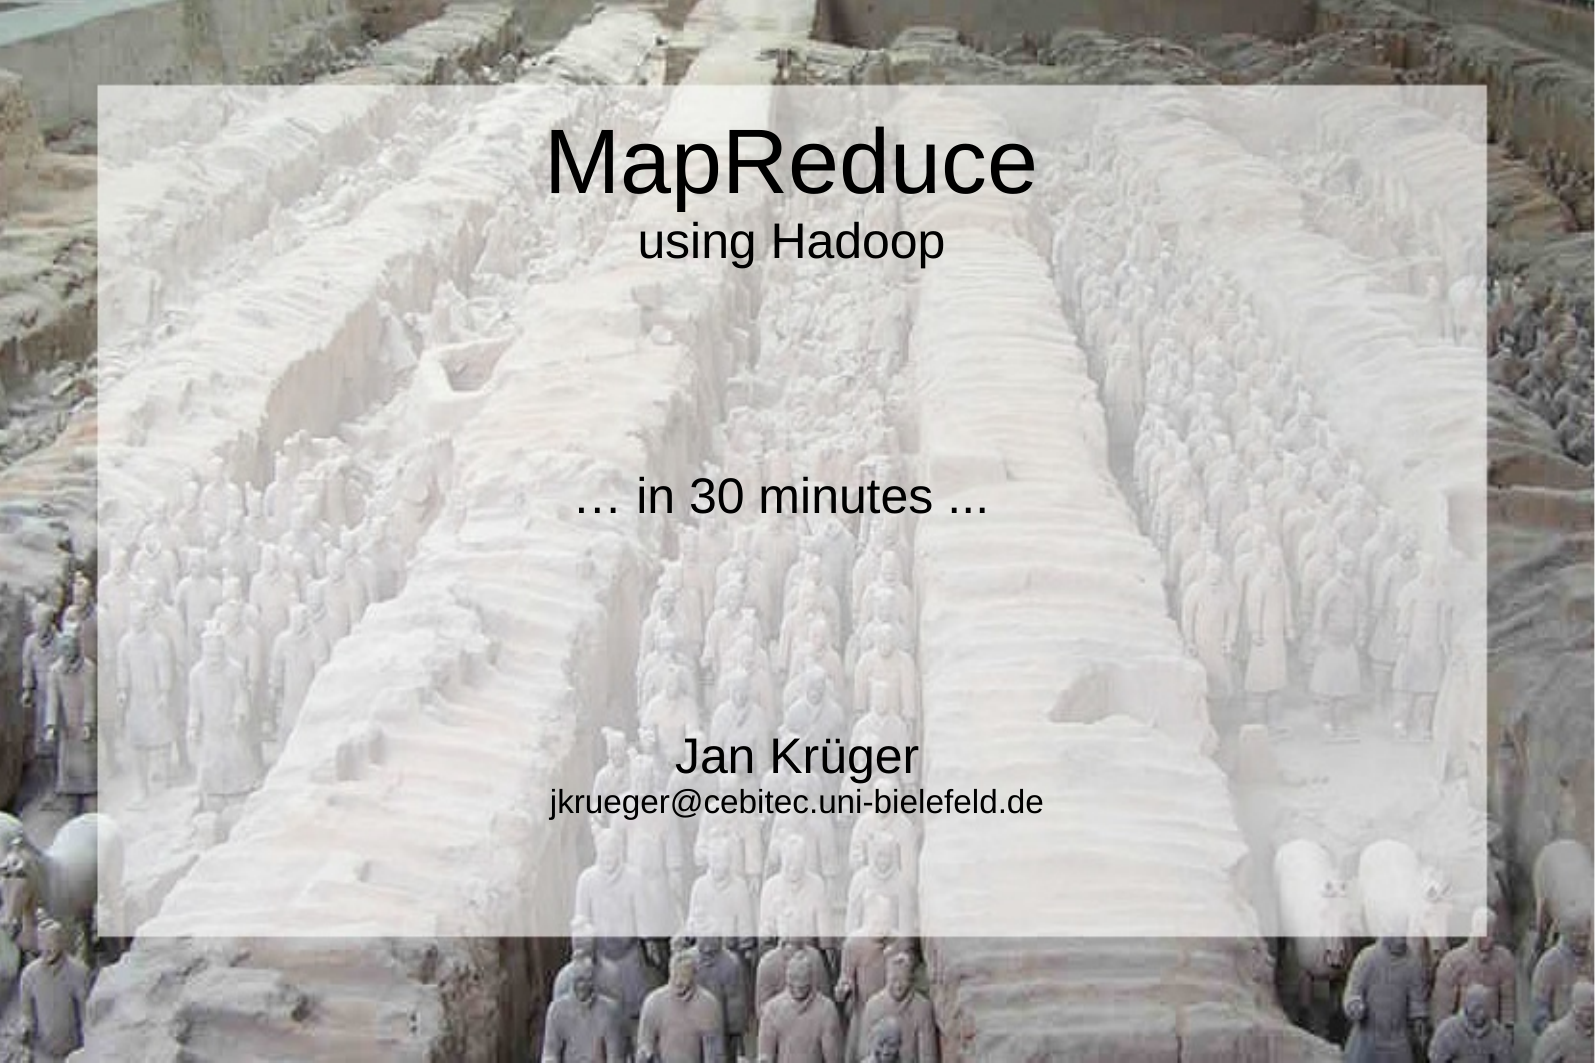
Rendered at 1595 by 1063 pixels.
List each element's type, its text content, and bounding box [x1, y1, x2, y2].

title MapReduce using Hadoop [130, 100, 1453, 279]
text_box … in 30 minutes ... [557, 460, 1004, 532]
picture [0, 0, 1595, 1063]
subtitle Jan Krüger jkrueger@cebitec.uni-bielefeld.de [142, 311, 1453, 904]
